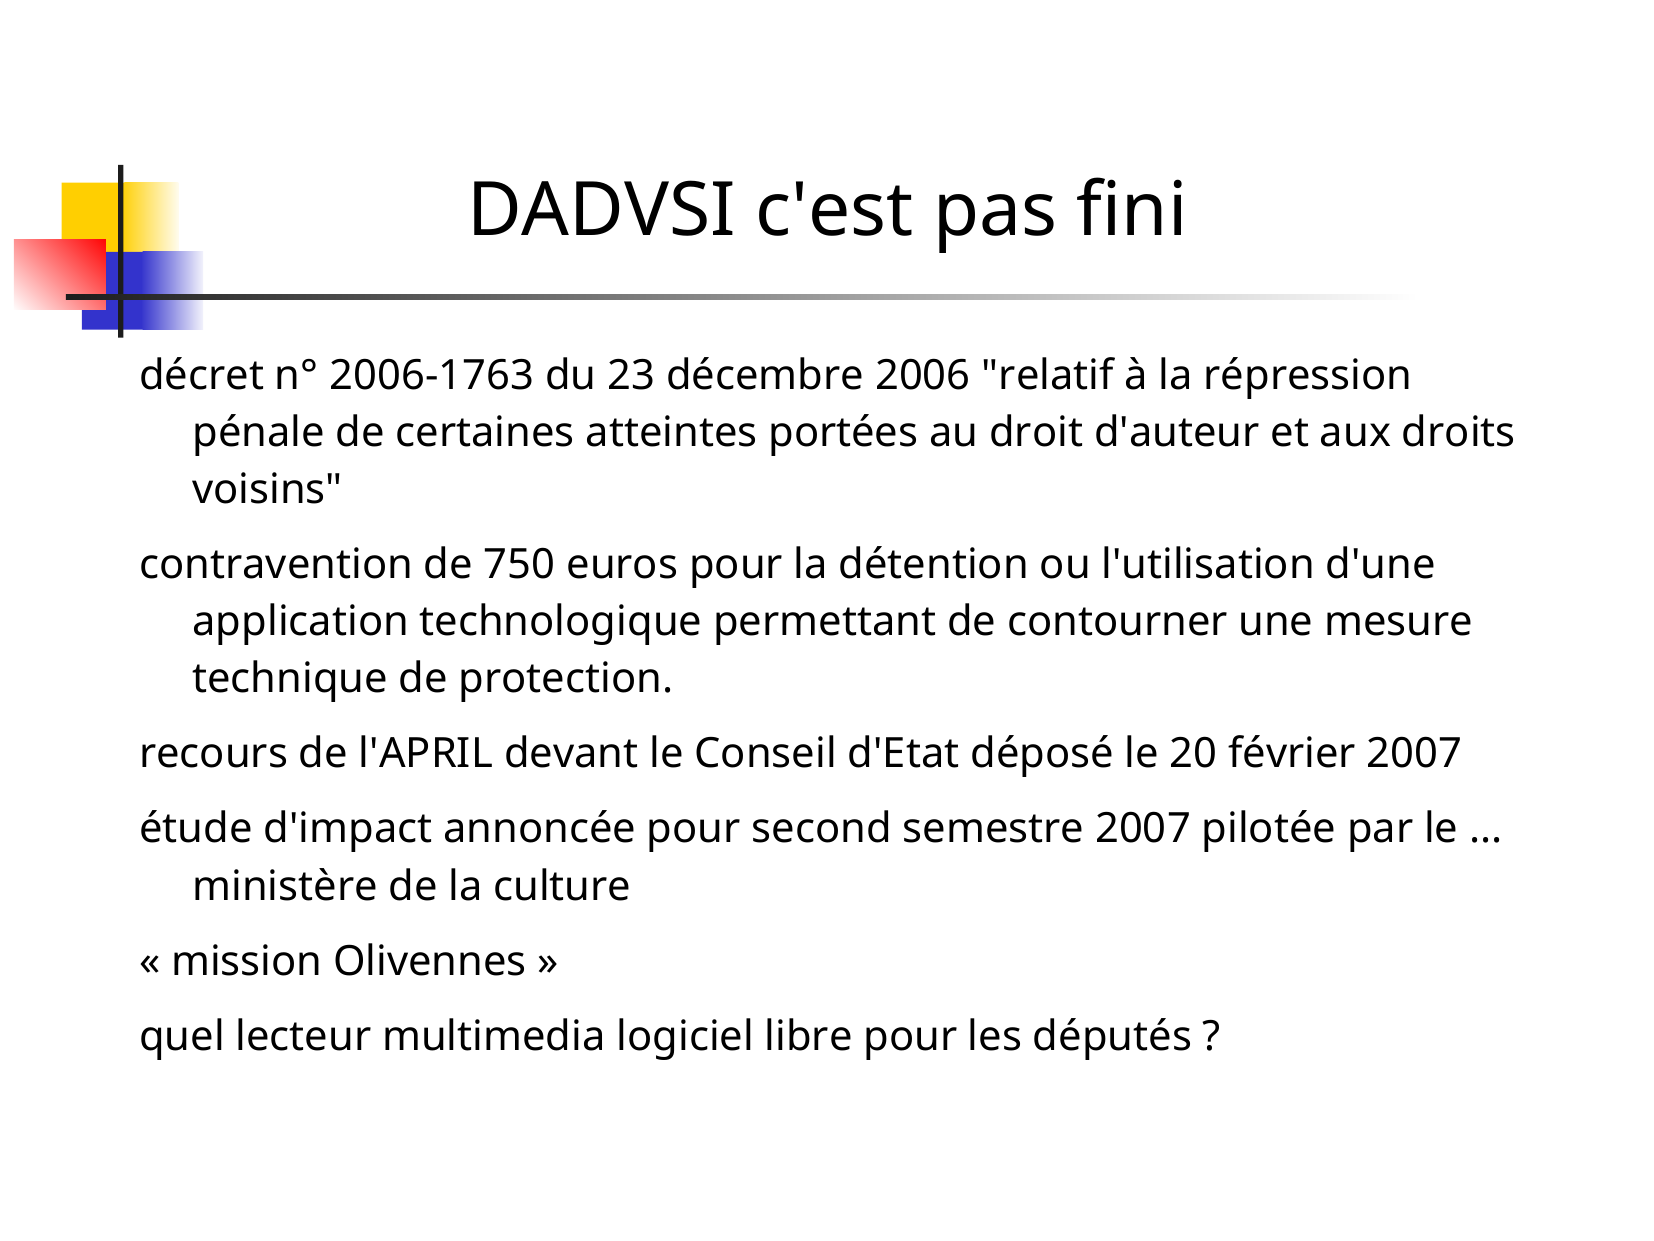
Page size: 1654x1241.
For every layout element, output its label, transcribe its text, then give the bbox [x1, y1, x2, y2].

list décret n° 2006-1763 du 23 décembre 2006 "relatif à la répression pénale de certaines atteintes portées au droit d'auteur et aux droits voisins" contravention de 750 euros pour la détention ou l'utilisation d'une application technologique permettant de contourner une mesure technique de protection. recours de l'APRIL devant le Conseil d'Etat déposé le 20 février 2007 étude d'impact annoncée pour second semestre 2007 pilotée par le ... ministère de la culture « mission Olivennes » quel lecteur multimedia logiciel libre pour les députés ? [121, 344, 1534, 1112]
title DADVSI c'est pas fini [121, 102, 1534, 311]
